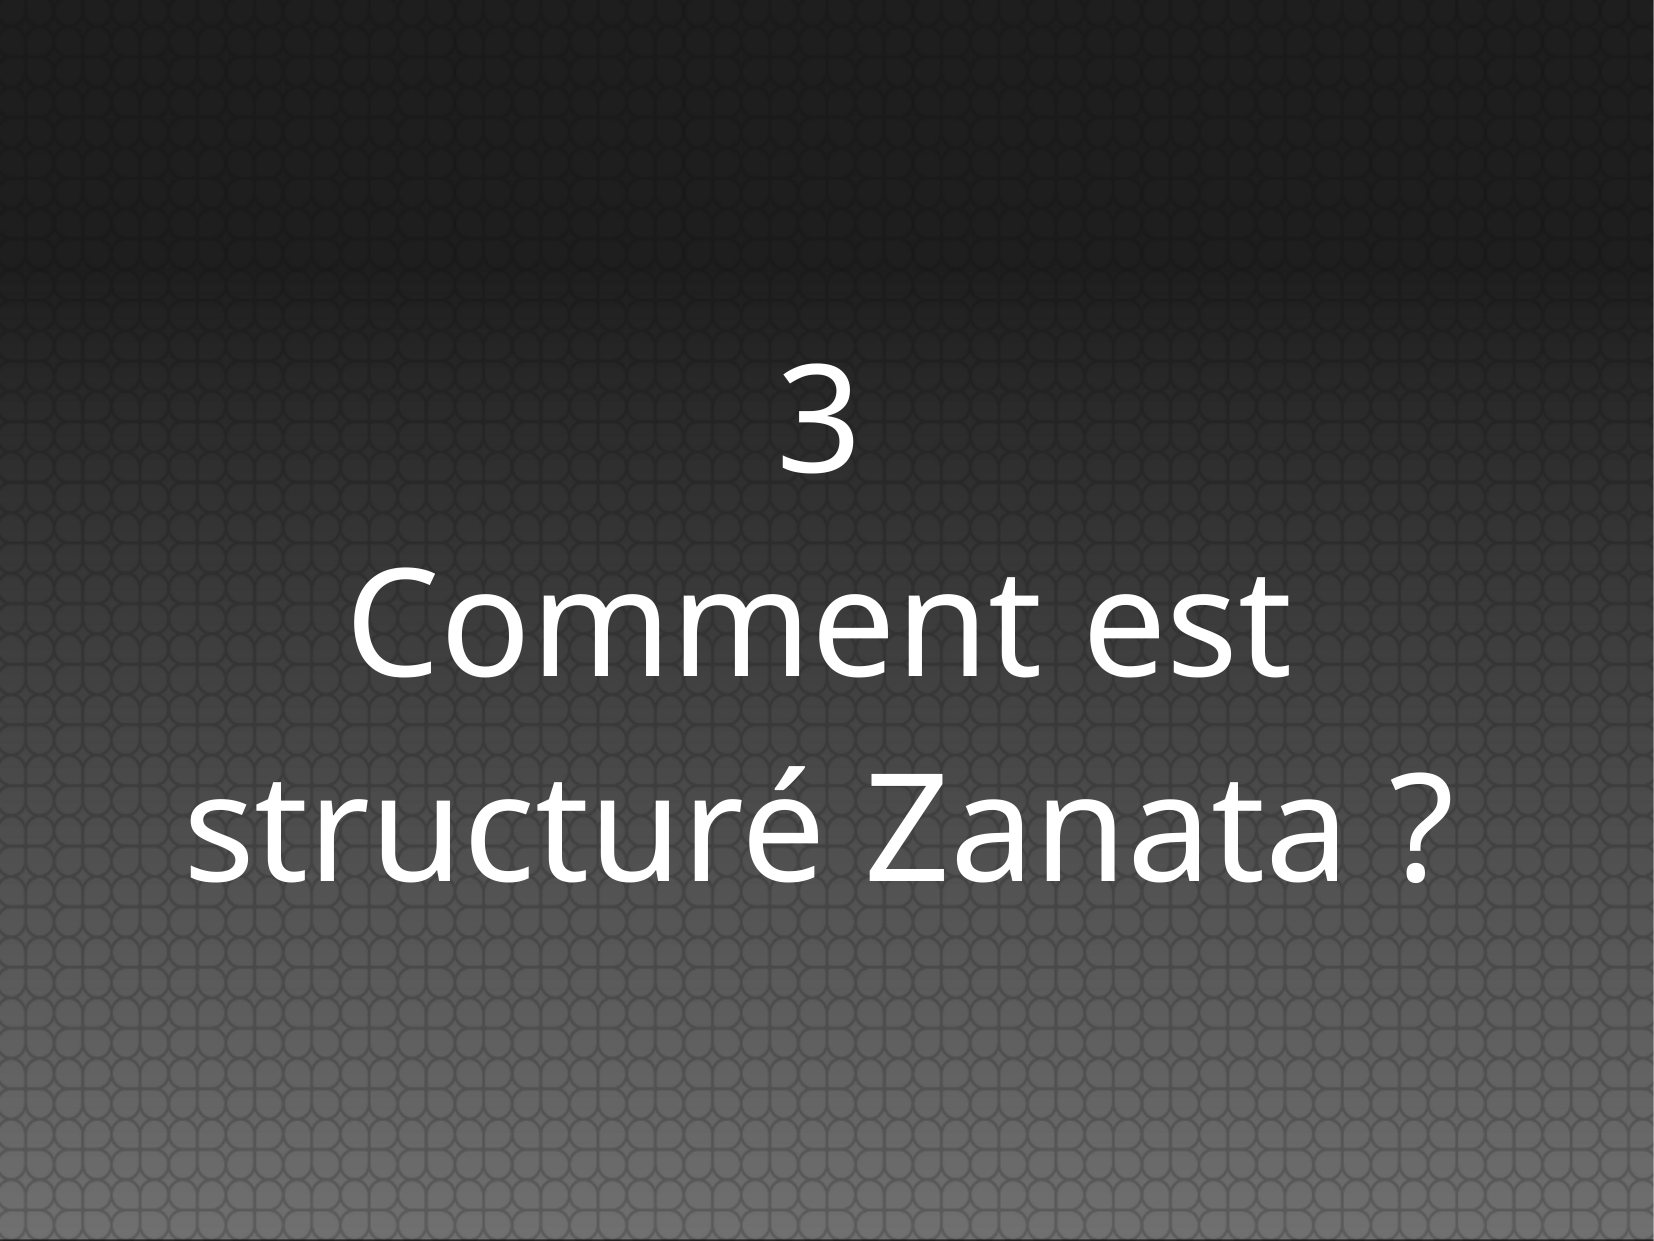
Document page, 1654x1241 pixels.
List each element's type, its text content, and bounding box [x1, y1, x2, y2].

title 3 Comment est structuré Zanata ? [75, 390, 1564, 848]
picture [0, 0, 1654, 1241]
